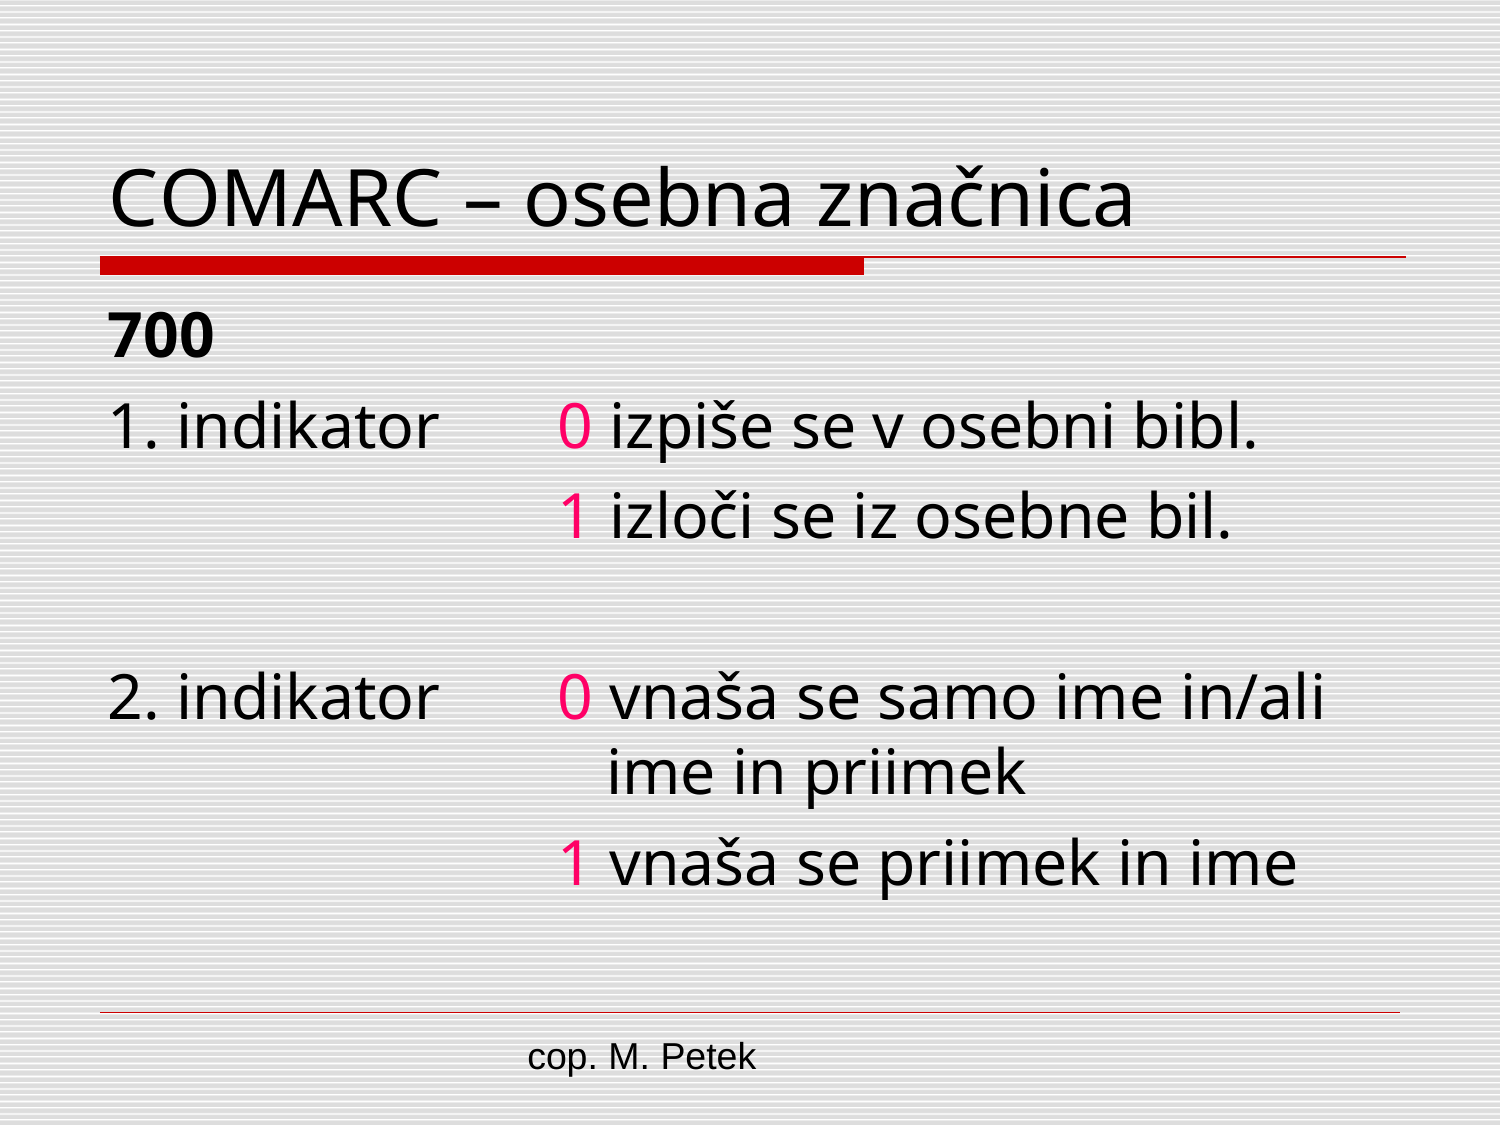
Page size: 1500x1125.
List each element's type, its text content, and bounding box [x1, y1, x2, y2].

picture [0, 0, 1500, 1125]
list 700 1. indikator 0 izpiše se v osebni bibl. 1 izloči se iz osebne bil. 2. indikator 0 vnaša se samo ime in/ali ime in priimek 1 vnaša se priimek in ime [92, 287, 1406, 988]
title COMARC – osebna značnica [94, 49, 1407, 250]
